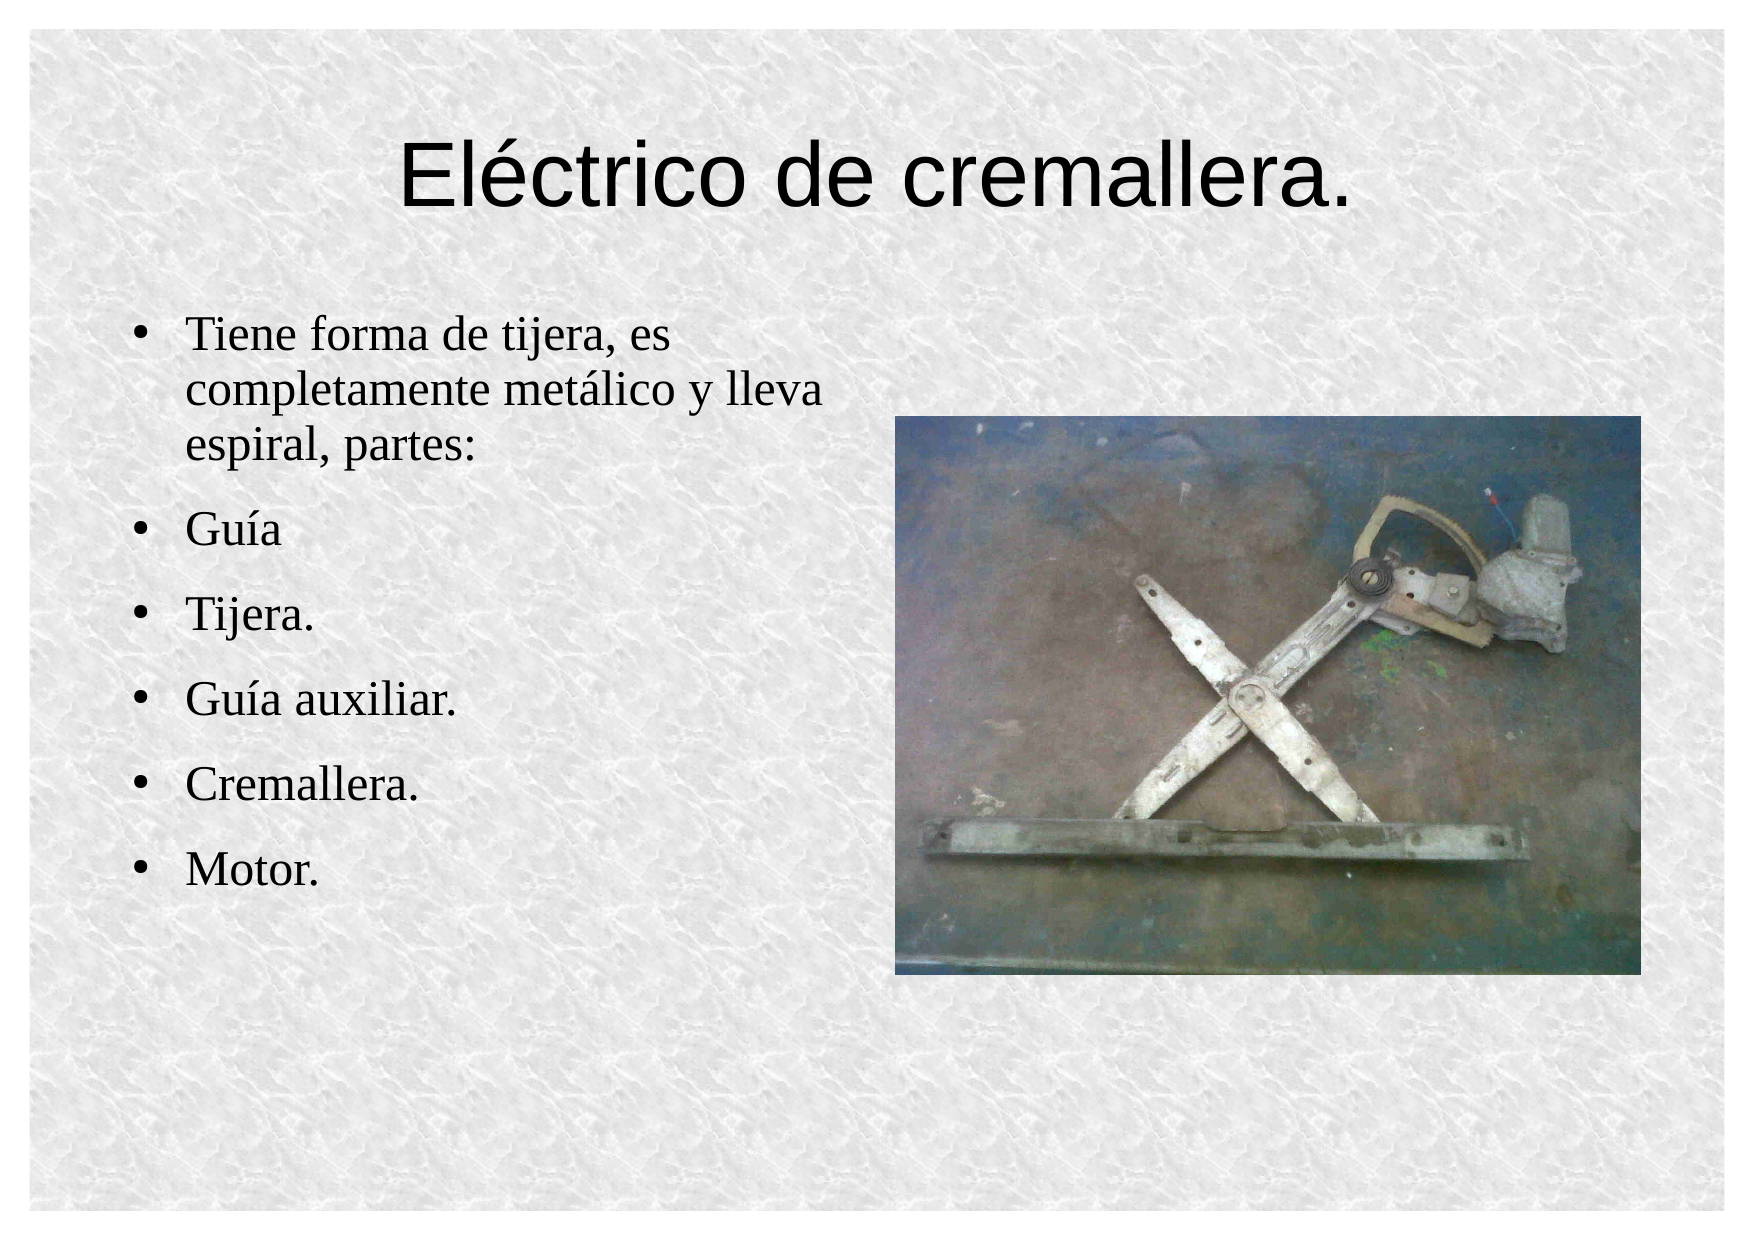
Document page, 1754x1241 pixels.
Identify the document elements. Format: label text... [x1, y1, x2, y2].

list Tiene forma de tijera, es completamente metálico y lleva espiral, partes: Guía Tijera. Guía auxiliar. Cremallera. Motor. [114, 305, 859, 1086]
picture [29, 29, 1725, 1211]
title Eléctrico de cremallera. [114, 83, 1640, 267]
